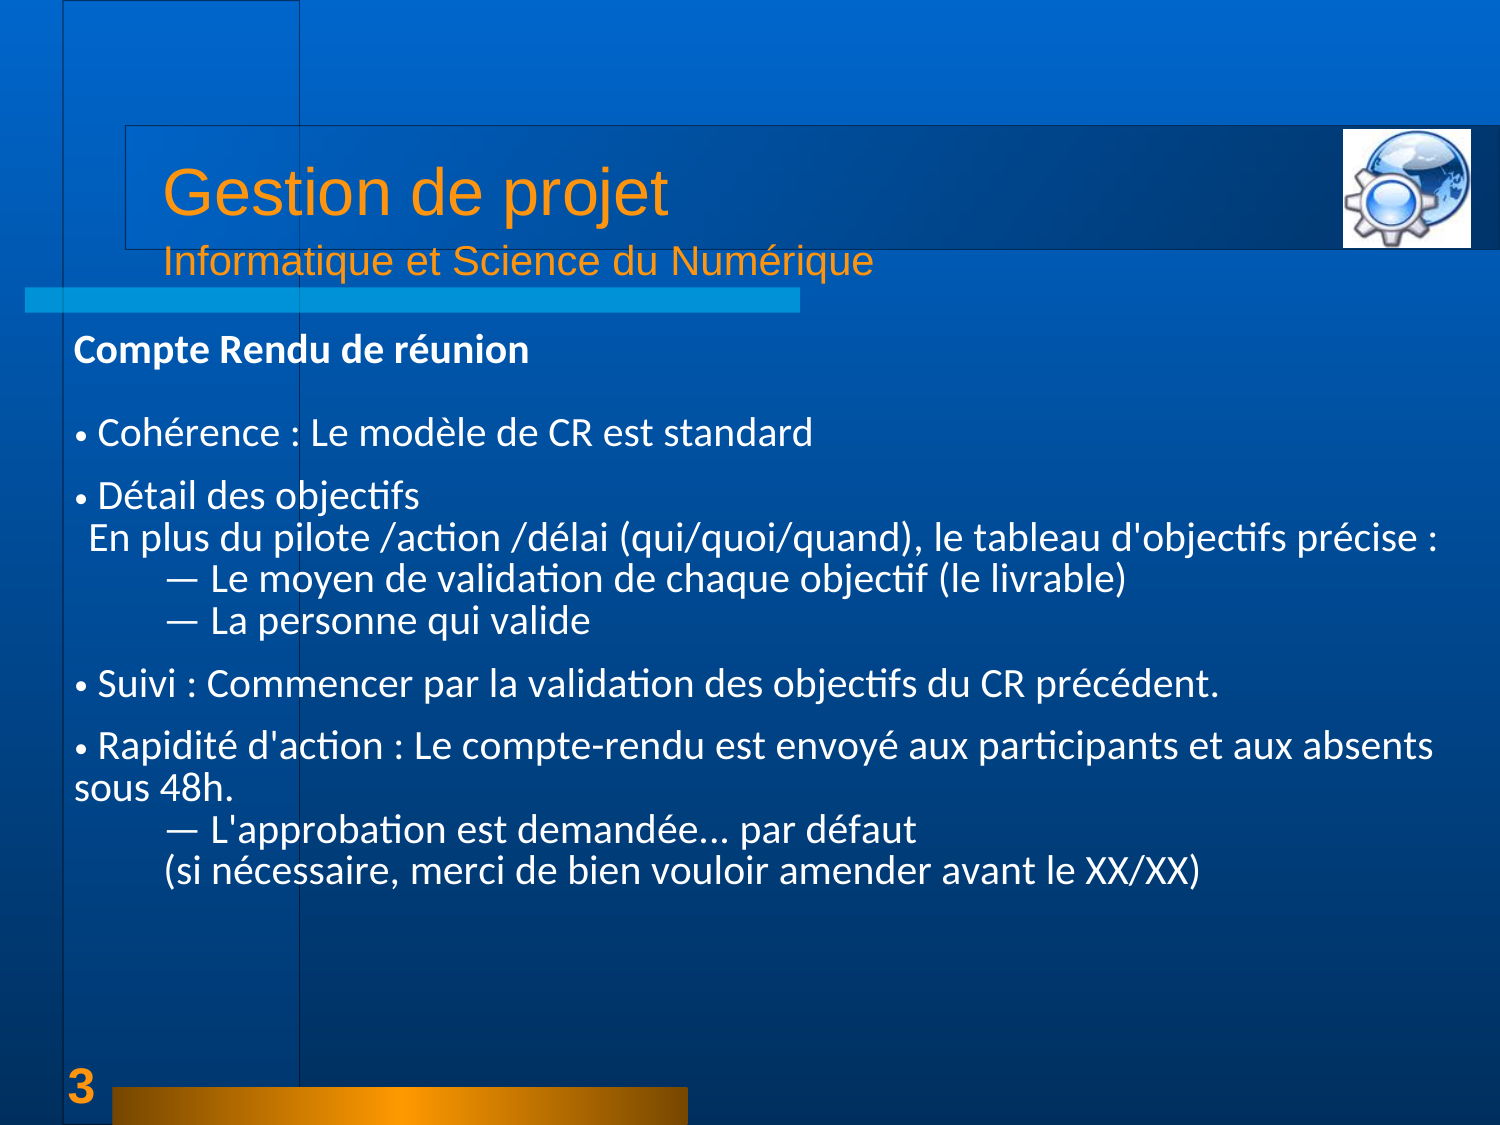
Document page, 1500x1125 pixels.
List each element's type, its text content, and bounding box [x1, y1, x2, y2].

picture [1343, 129, 1471, 248]
text_box Compte Rendu de réunion Cohérence : Le modèle de CR est standard Détail des objectifs En plus du pilote /action /délai (qui/quoi/quand), le tableau d'objectifs précise : — Le moyen de validation de chaque objectif (le livrable) — La personne qui valide Suivi : Commencer par la validation des objectifs du CR précédent. Rapidité d'action : Le compte-rendu est envoyé aux participants et aux absents sous 48h. — L'approbation est demandée... par défaut (si nécessaire, merci de bien vouloir amender avant le XX/XX) [59, 324, 1477, 1028]
